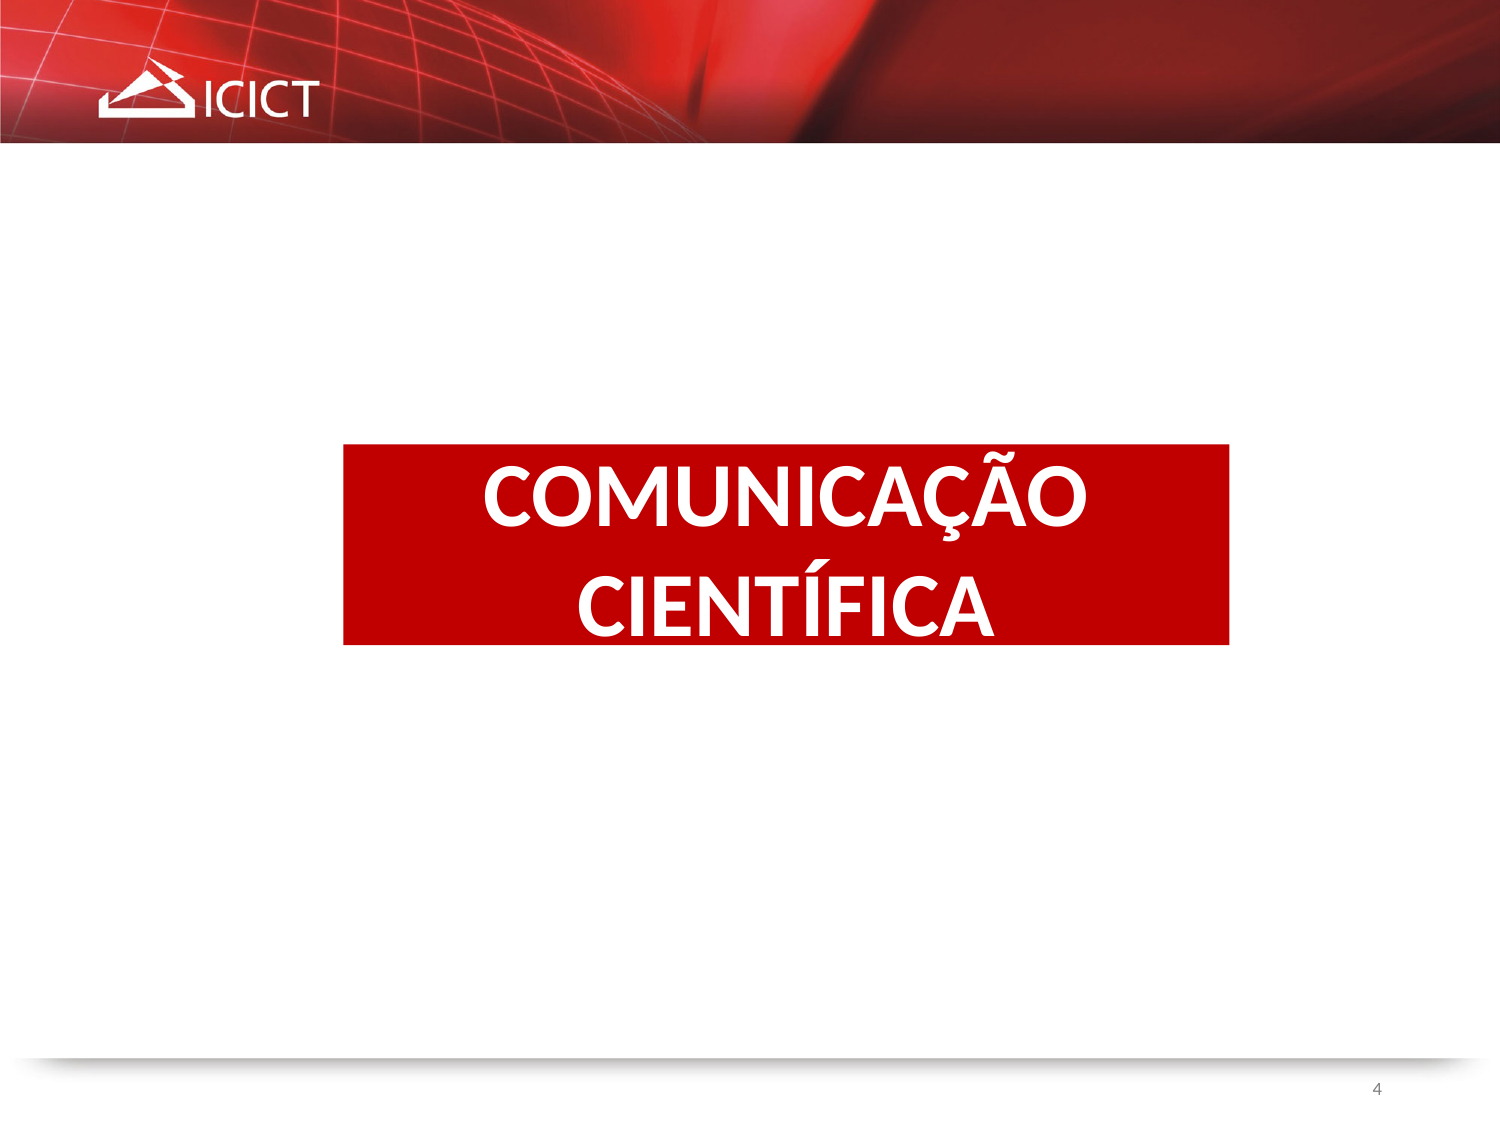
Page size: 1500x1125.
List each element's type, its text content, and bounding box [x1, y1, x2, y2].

text_box COMUNICAÇÃO CIENTÍFICA [343, 444, 1230, 646]
picture [0, 0, 1500, 1125]
text_box <número> [1059, 1057, 1397, 1118]
